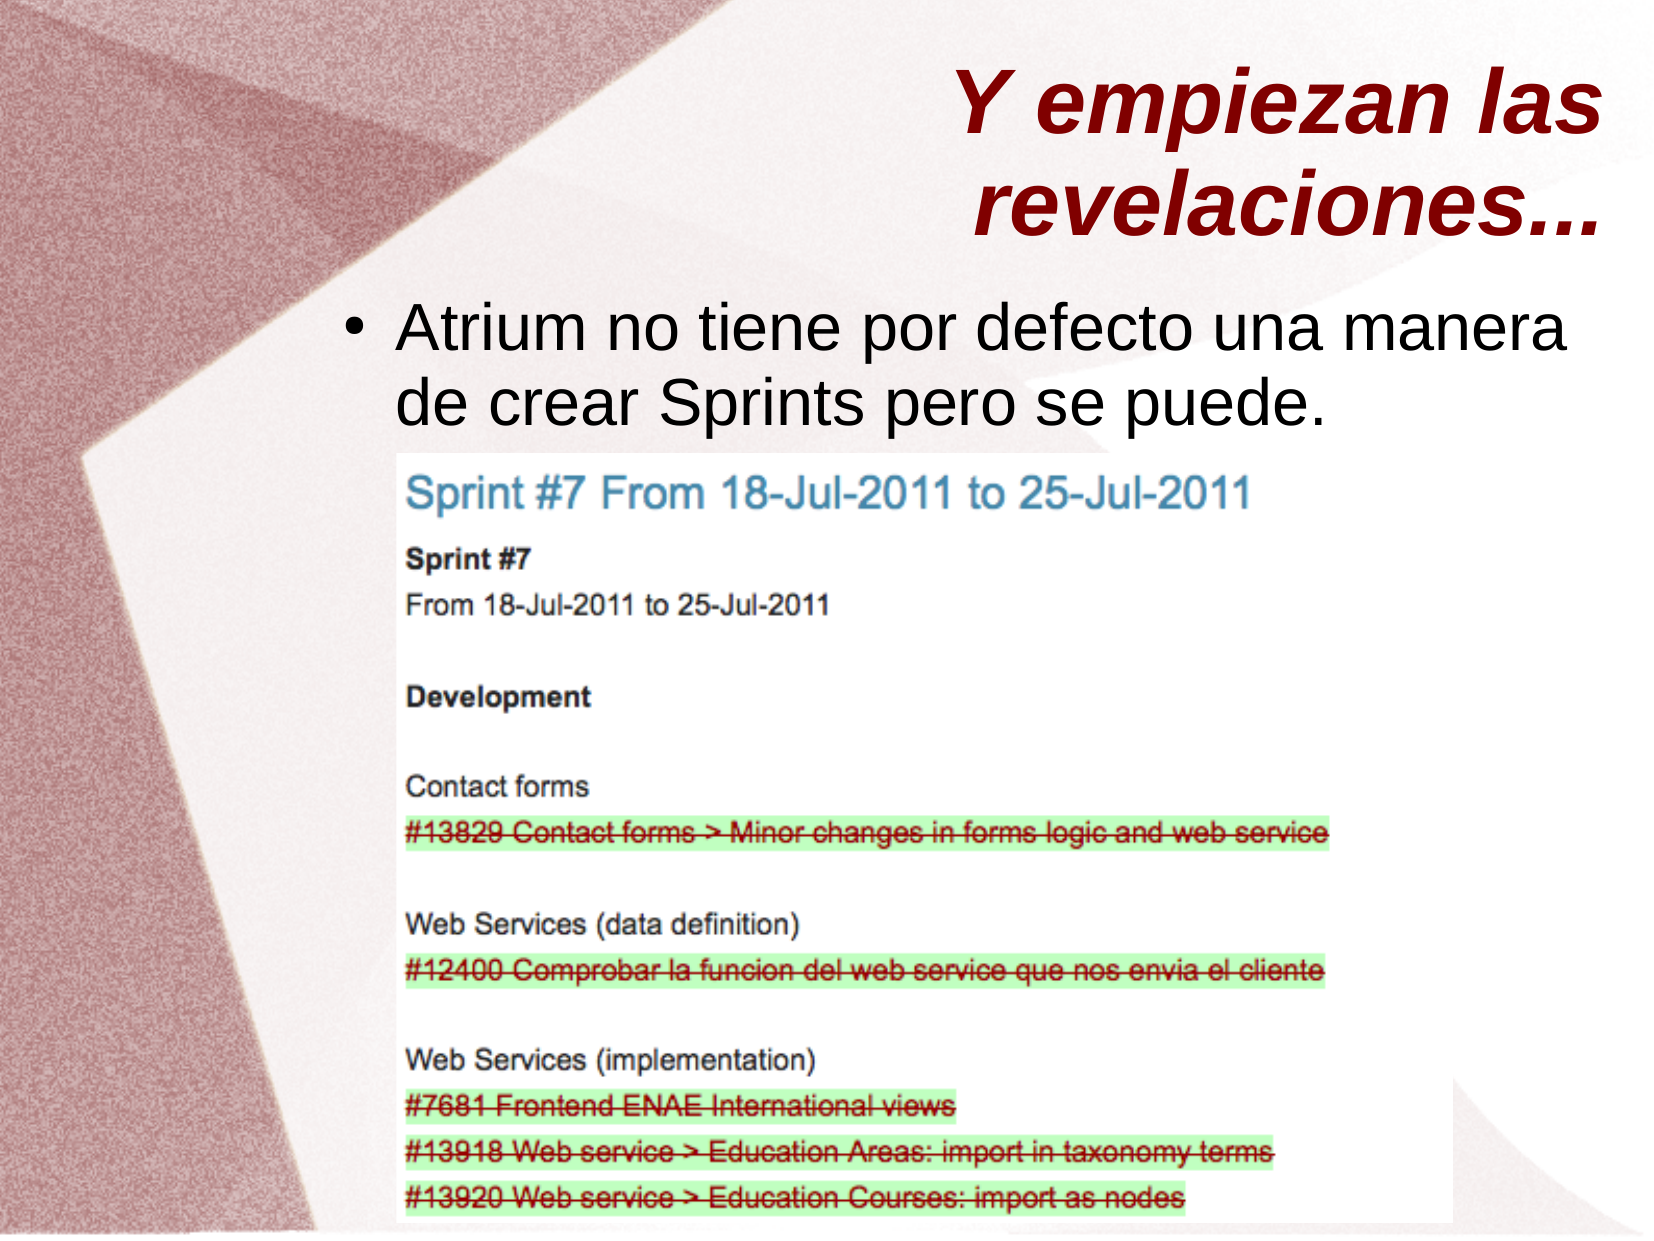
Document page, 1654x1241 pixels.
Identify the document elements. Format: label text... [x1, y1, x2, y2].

picture [0, 0, 1654, 1241]
list Atrium no tiene por defecto una manera de crear Sprints pero se puede. [324, 290, 1601, 1241]
picture [396, 453, 1453, 1223]
title Y empiezan las revelaciones... [596, 49, 1607, 257]
